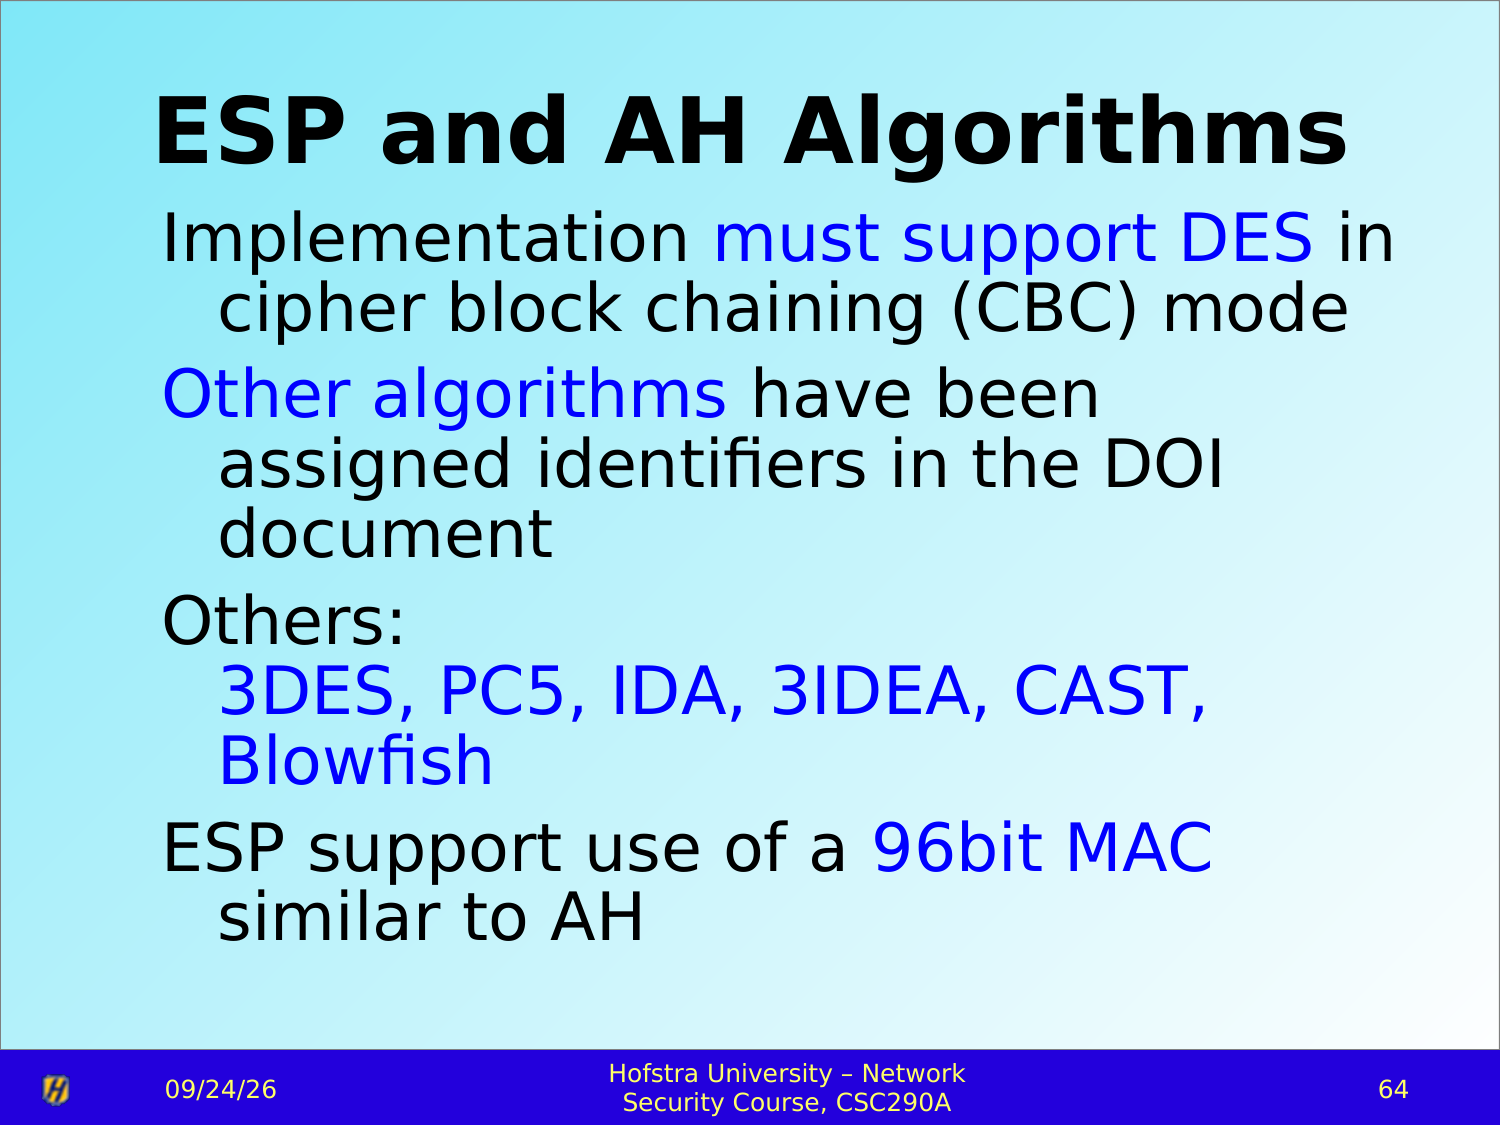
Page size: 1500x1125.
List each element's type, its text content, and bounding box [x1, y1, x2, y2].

title ESP and AH Algorithms [112, 67, 1391, 194]
picture [37, 1072, 76, 1110]
list Implementation must support DES in cipher block chaining (CBC) mode Other algorithms have been assigned identifiers in the DOI document Others: 3DES, PC5, IDA, 3IDEA, CAST, Blowfish ESP support use of a 96bit MAC similar to AH [146, 197, 1422, 1041]
